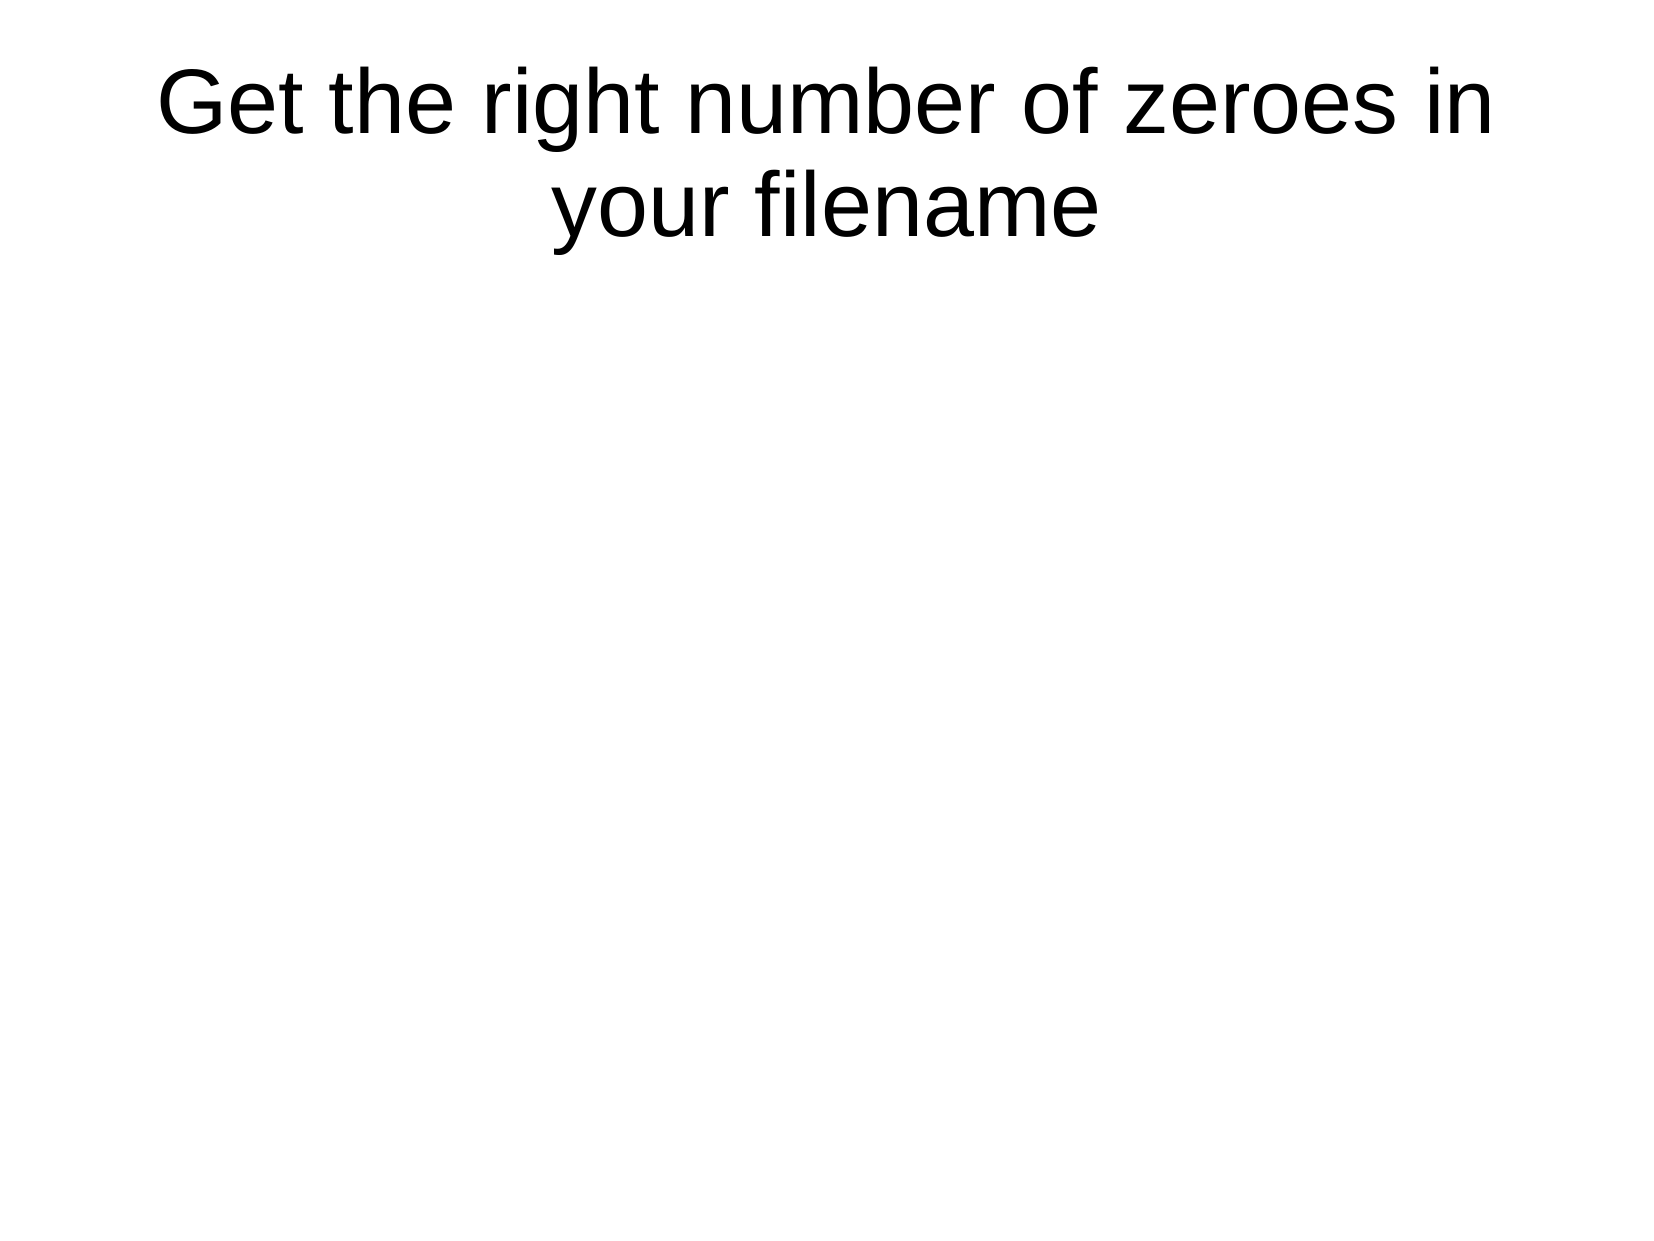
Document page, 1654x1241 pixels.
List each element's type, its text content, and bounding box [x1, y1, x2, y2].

title Get the right number of zeroes in your filename [82, 50, 1571, 256]
